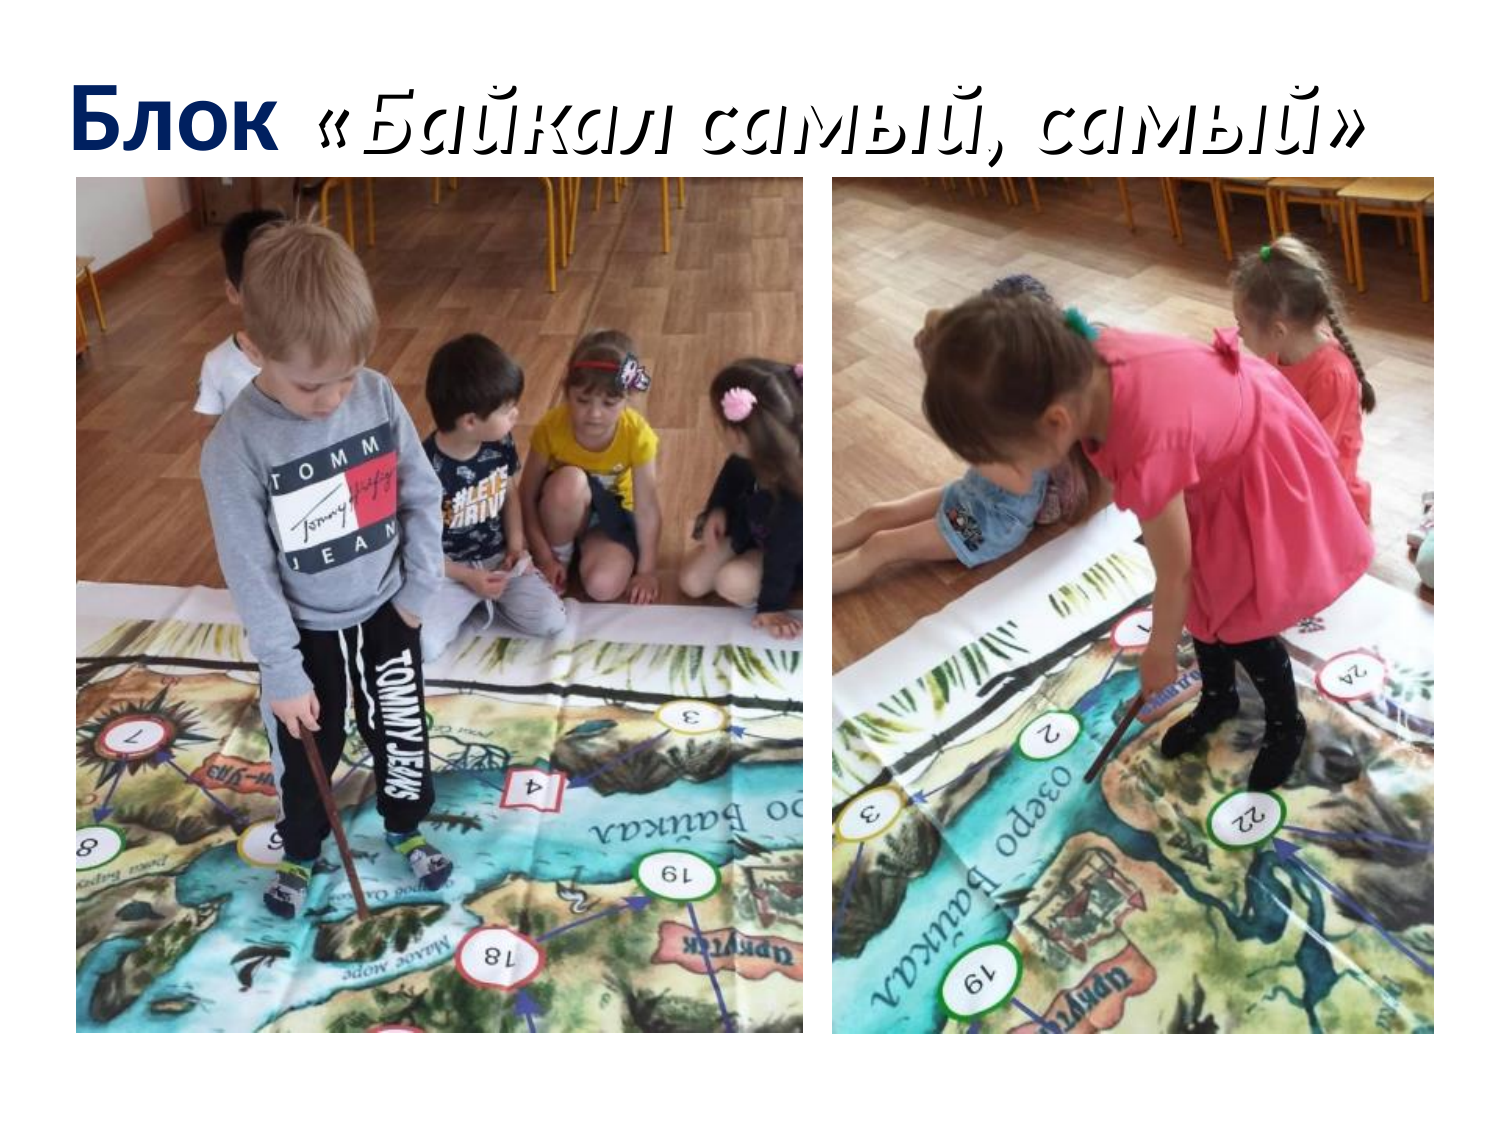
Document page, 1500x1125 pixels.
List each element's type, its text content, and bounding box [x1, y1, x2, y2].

picture [832, 177, 1434, 1034]
text_box Блок «Байкал самый, самый» [53, 43, 1388, 178]
picture [76, 177, 803, 1033]
